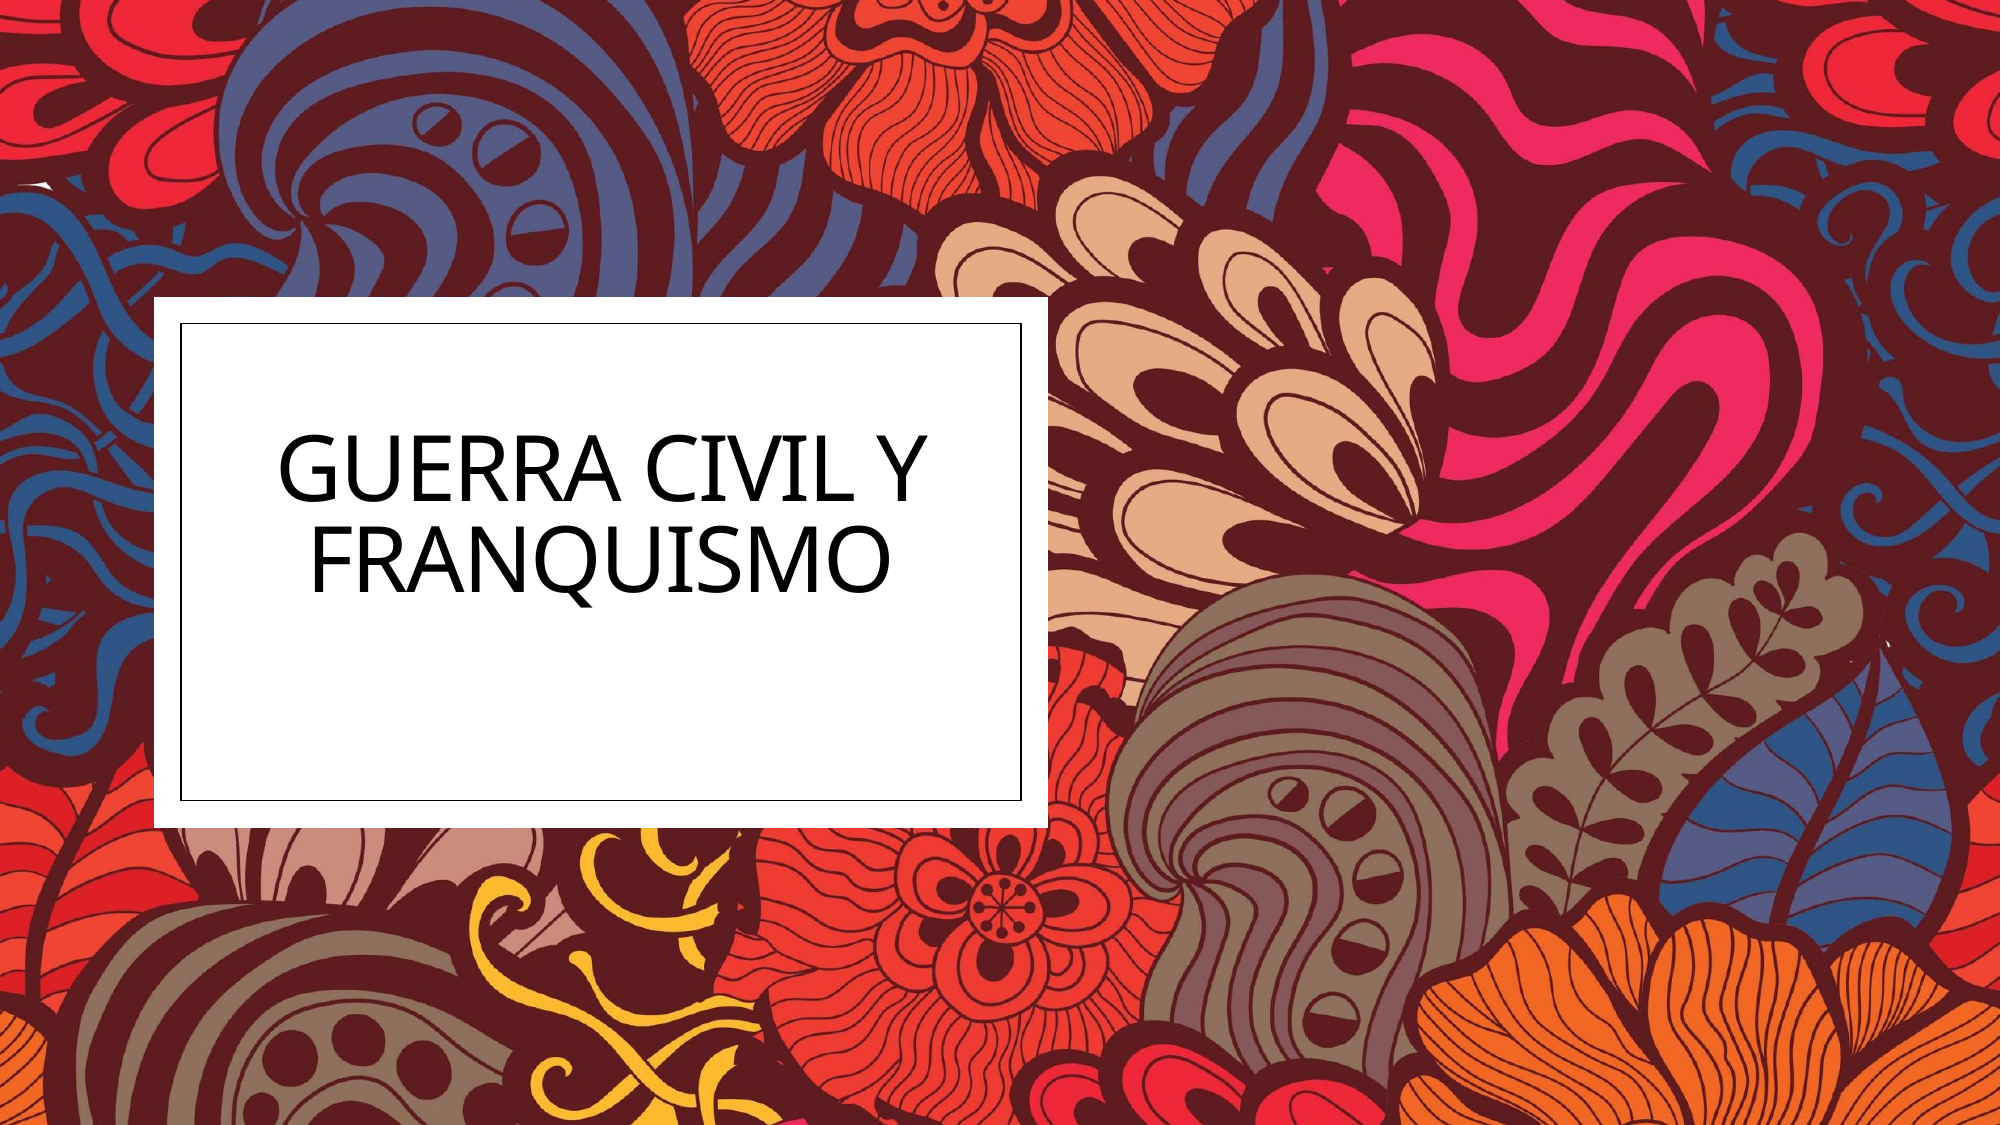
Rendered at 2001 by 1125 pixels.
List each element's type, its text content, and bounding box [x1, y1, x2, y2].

text_box [154, 297, 1048, 828]
picture [0, 0, 2000, 1125]
title Guerra civil y franquismo [209, 385, 993, 654]
